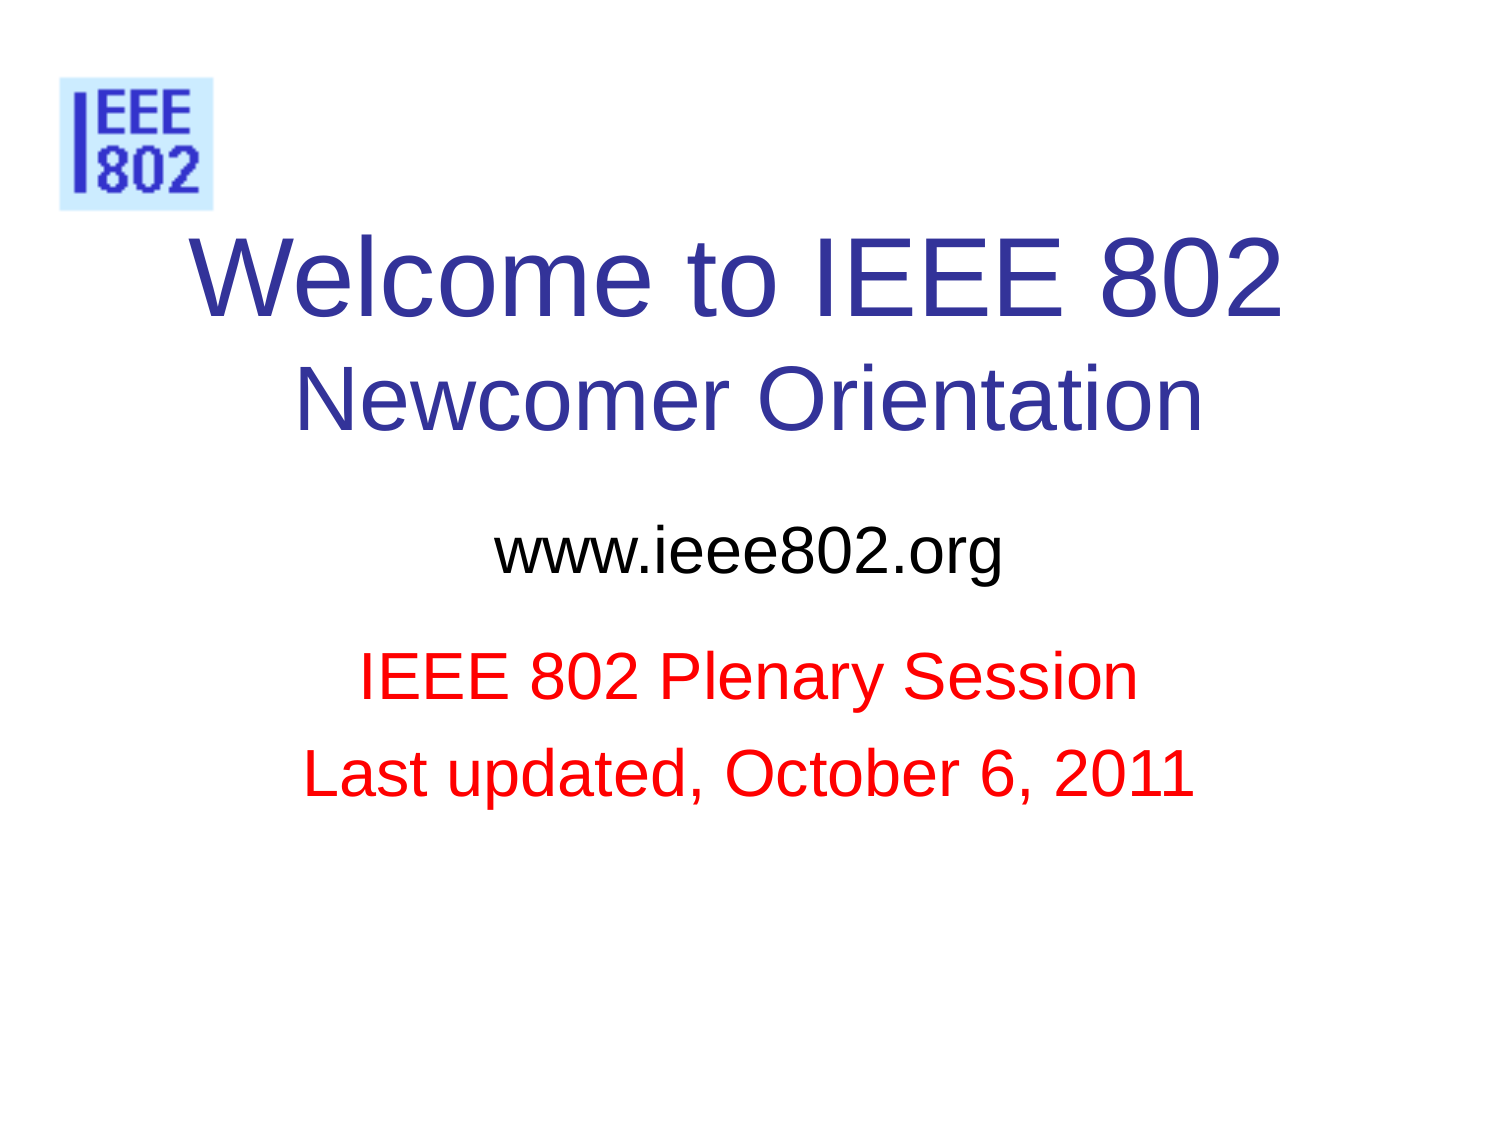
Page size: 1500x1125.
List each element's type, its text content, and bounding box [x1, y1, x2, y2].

picture [37, 49, 232, 250]
text_box Welcome to IEEE 802 Newcomer Orientation [112, 162, 1388, 491]
text_box www.ieee802.org [224, 499, 1275, 624]
text_box IEEE 802 Plenary Session Last updated, October 6, 2011 [224, 624, 1275, 750]
